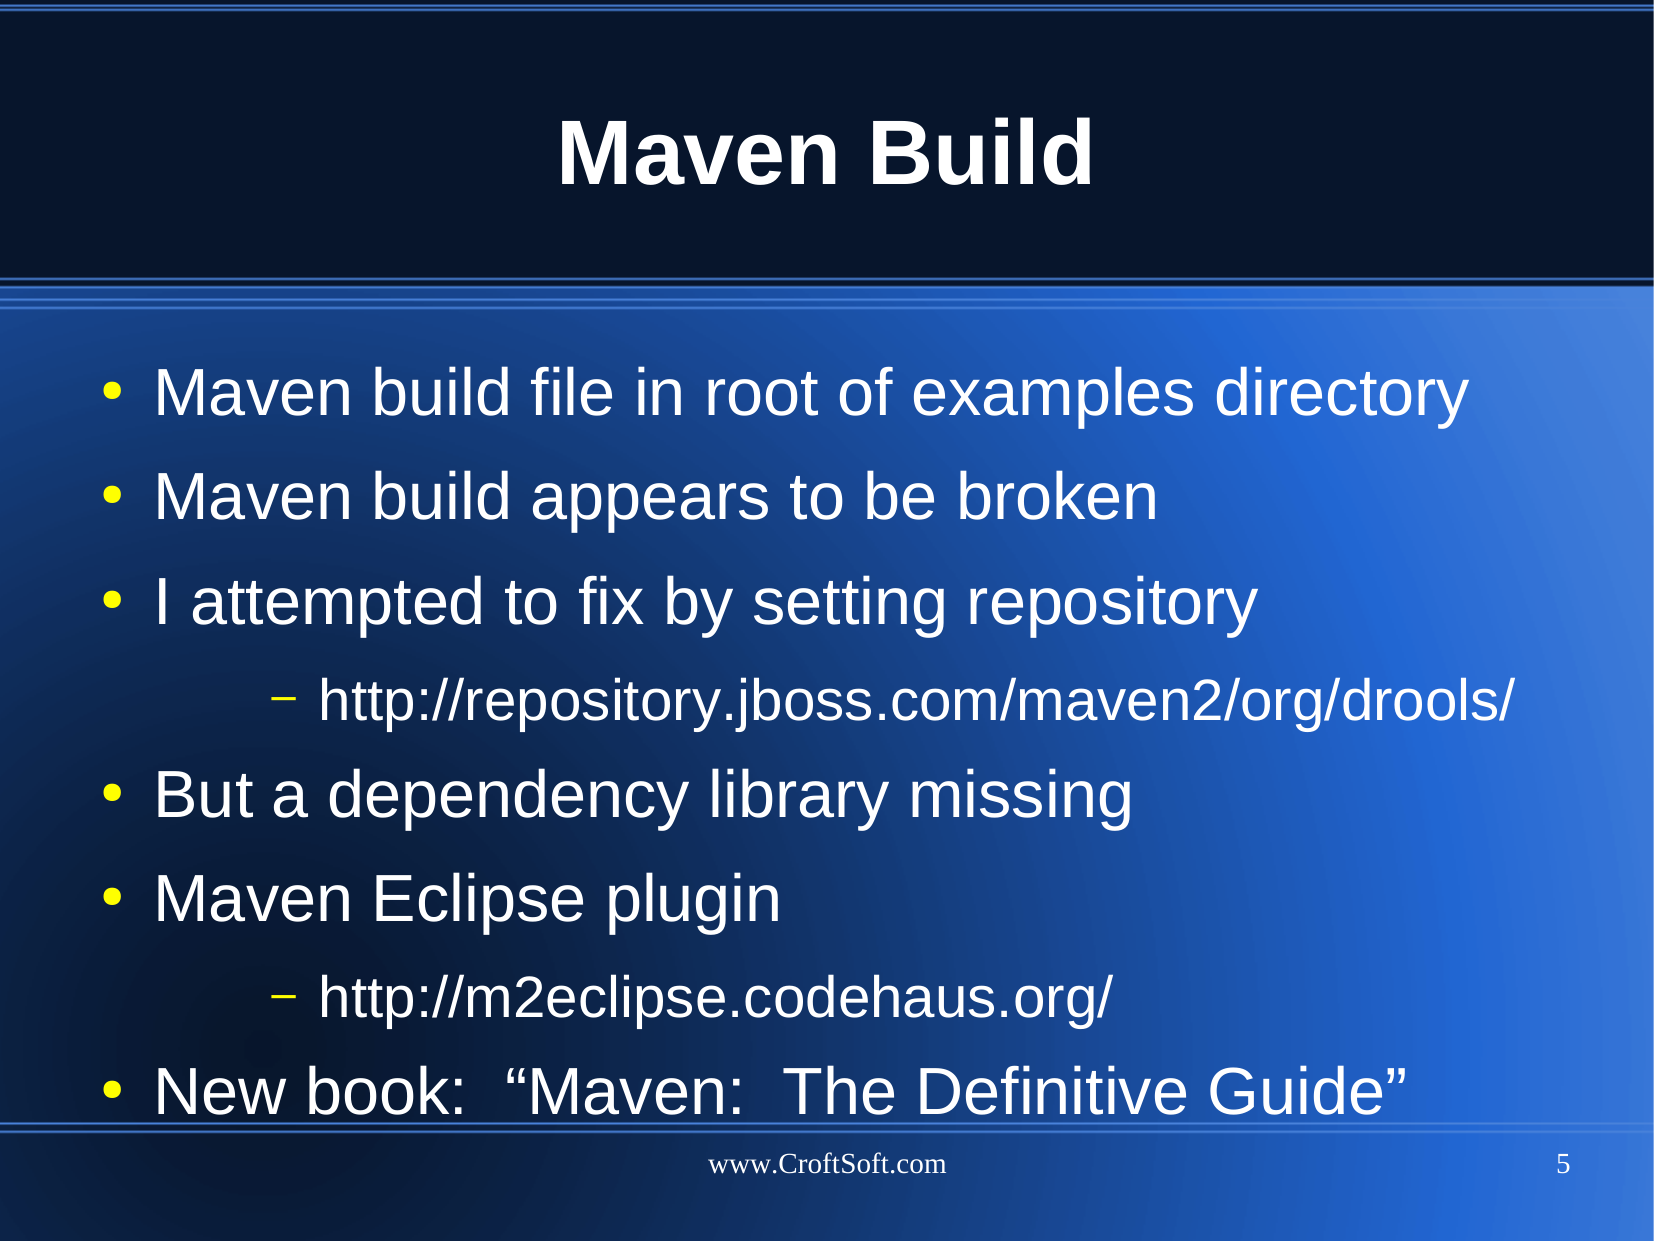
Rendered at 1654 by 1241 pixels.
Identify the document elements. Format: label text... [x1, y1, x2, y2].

picture [0, 0, 1654, 1241]
list Maven build file in root of examples directory Maven build appears to be broken I attempted to fix by setting repository http://repository.jboss.com/maven2/org/drools/ But a dependency library missing Maven Eclipse plugin http://m2eclipse.codehaus.org/ New book: “Maven: The Definitive Guide” [82, 355, 1571, 1129]
title Maven Build [82, 49, 1571, 257]
